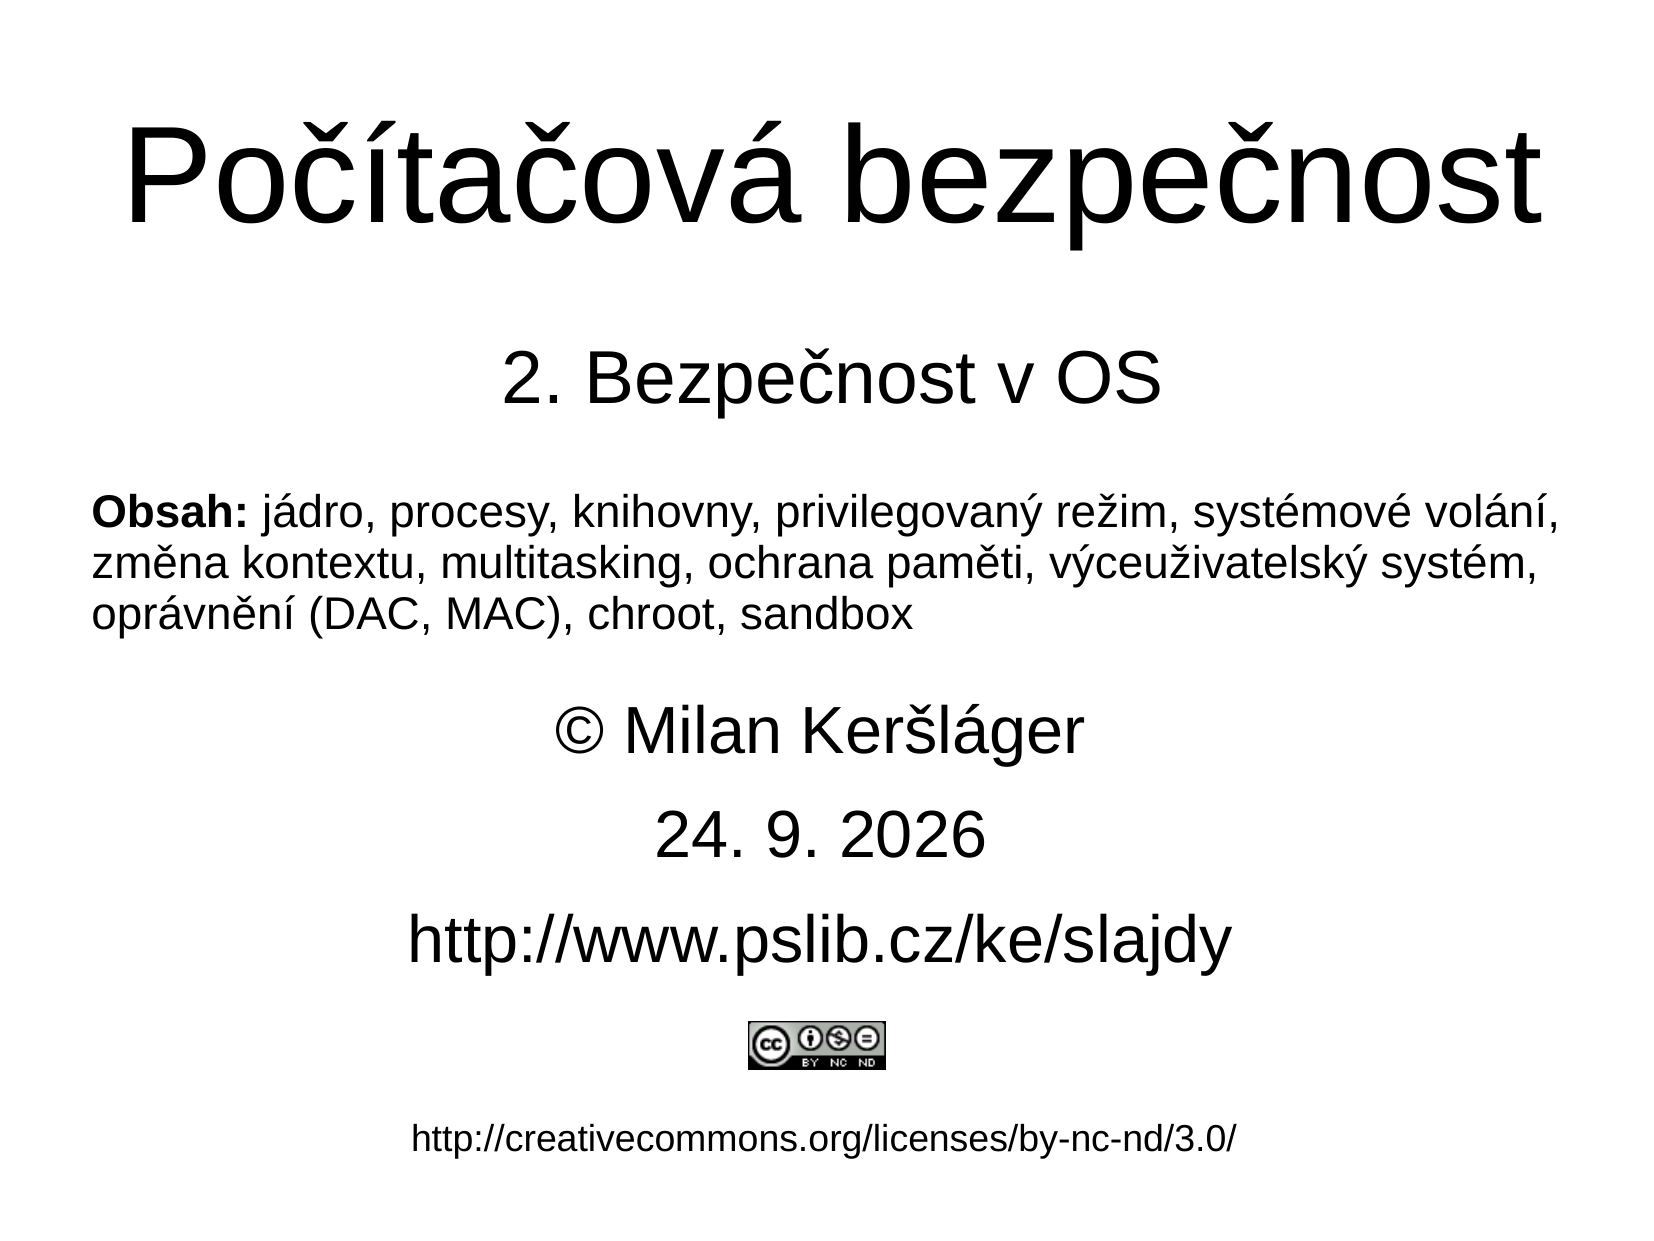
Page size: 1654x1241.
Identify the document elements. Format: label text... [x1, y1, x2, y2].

text_box http://creativecommons.org/licenses/by-nc-nd/3.0/ [337, 1110, 1312, 1168]
text_box Obsah: jádro, procesy, knihovny, privilegovaný režim, systémové volání, změna kontextu, multitasking, ochrana paměti, výceuživatelský systém, oprávnění (DAC, MAC), chroot, sandbox [76, 478, 1583, 648]
title Počítačová bezpečnost 2. Bezpečnost v OS [88, 56, 1577, 461]
picture [748, 1021, 886, 1071]
list © Milan Keršláger 8.11.2010 http://www.pslib.cz/ke/slajdy [76, 693, 1565, 1081]
